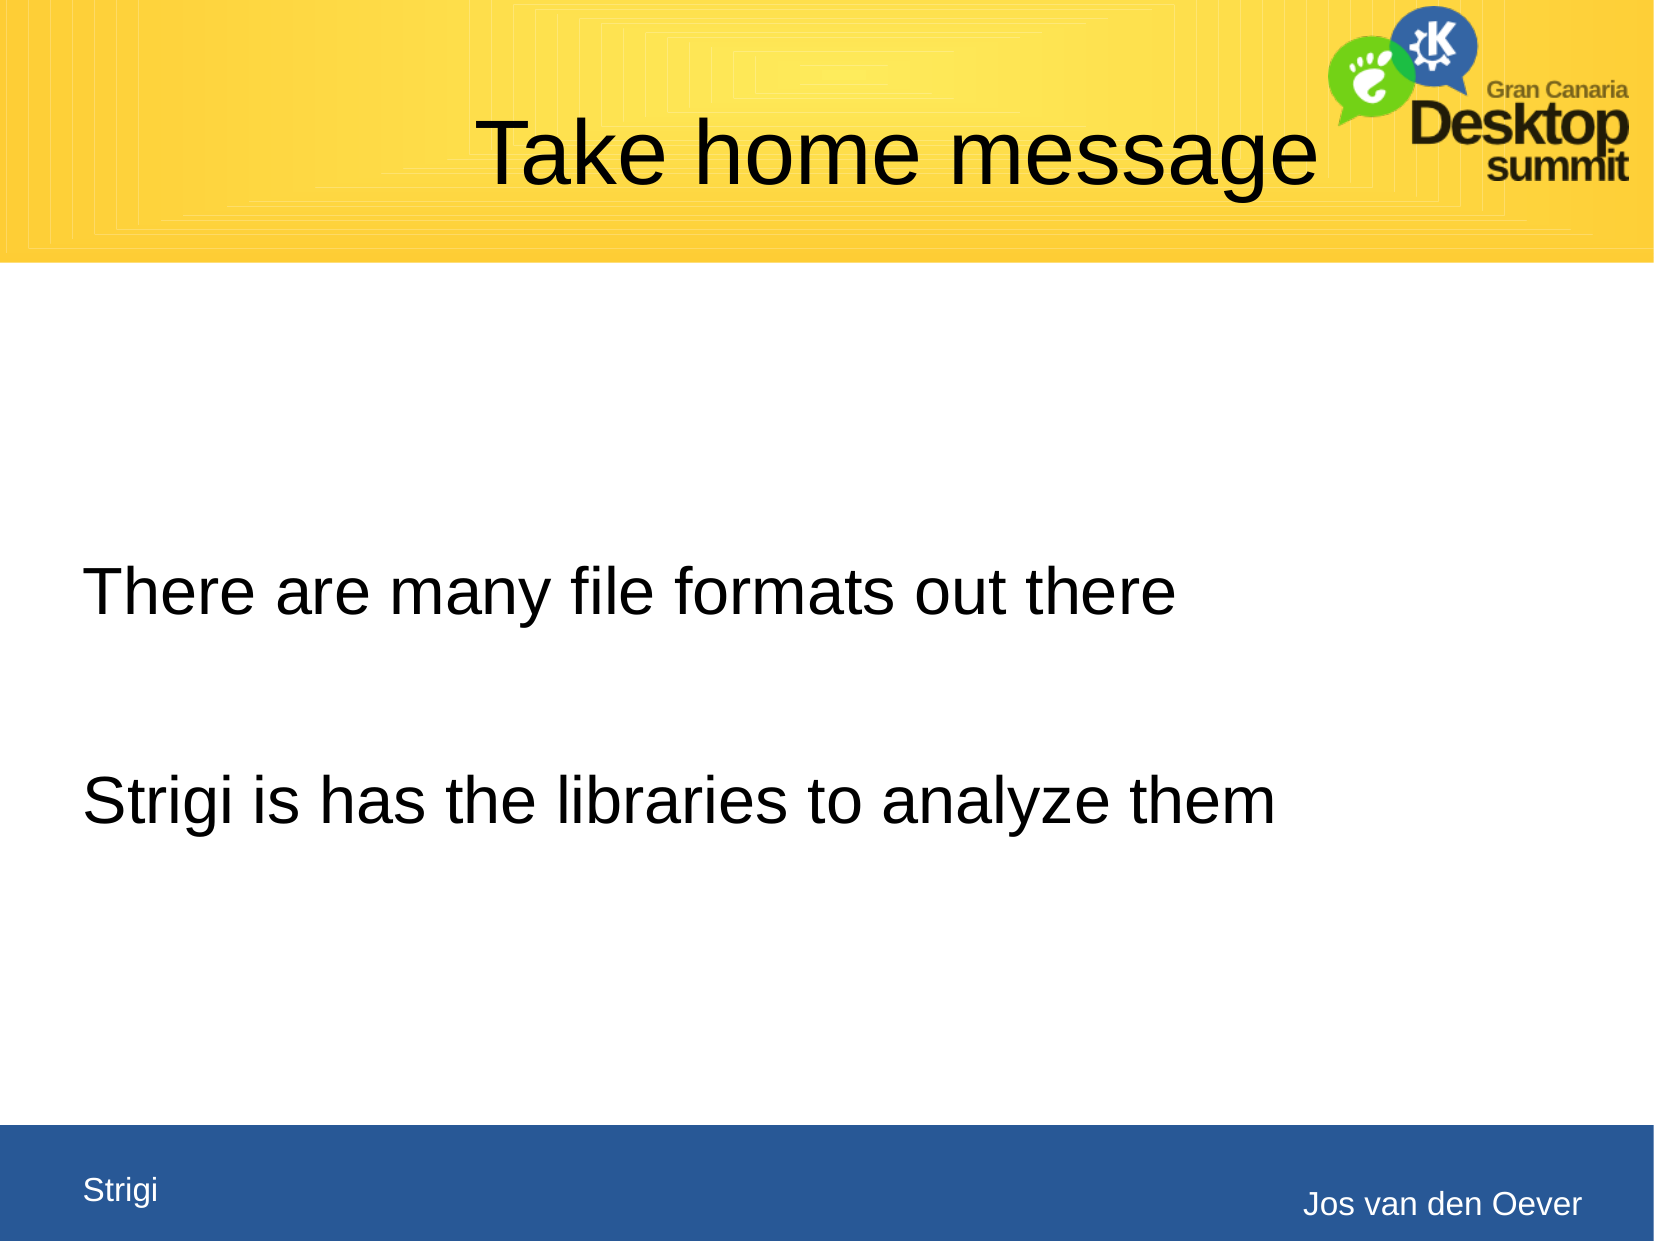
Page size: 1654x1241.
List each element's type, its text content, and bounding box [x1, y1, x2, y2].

picture [1328, 6, 1629, 181]
list There are many file formats out there Strigi is has the libraries to analyze them [82, 450, 1351, 1094]
title Take home message [225, 56, 1571, 250]
